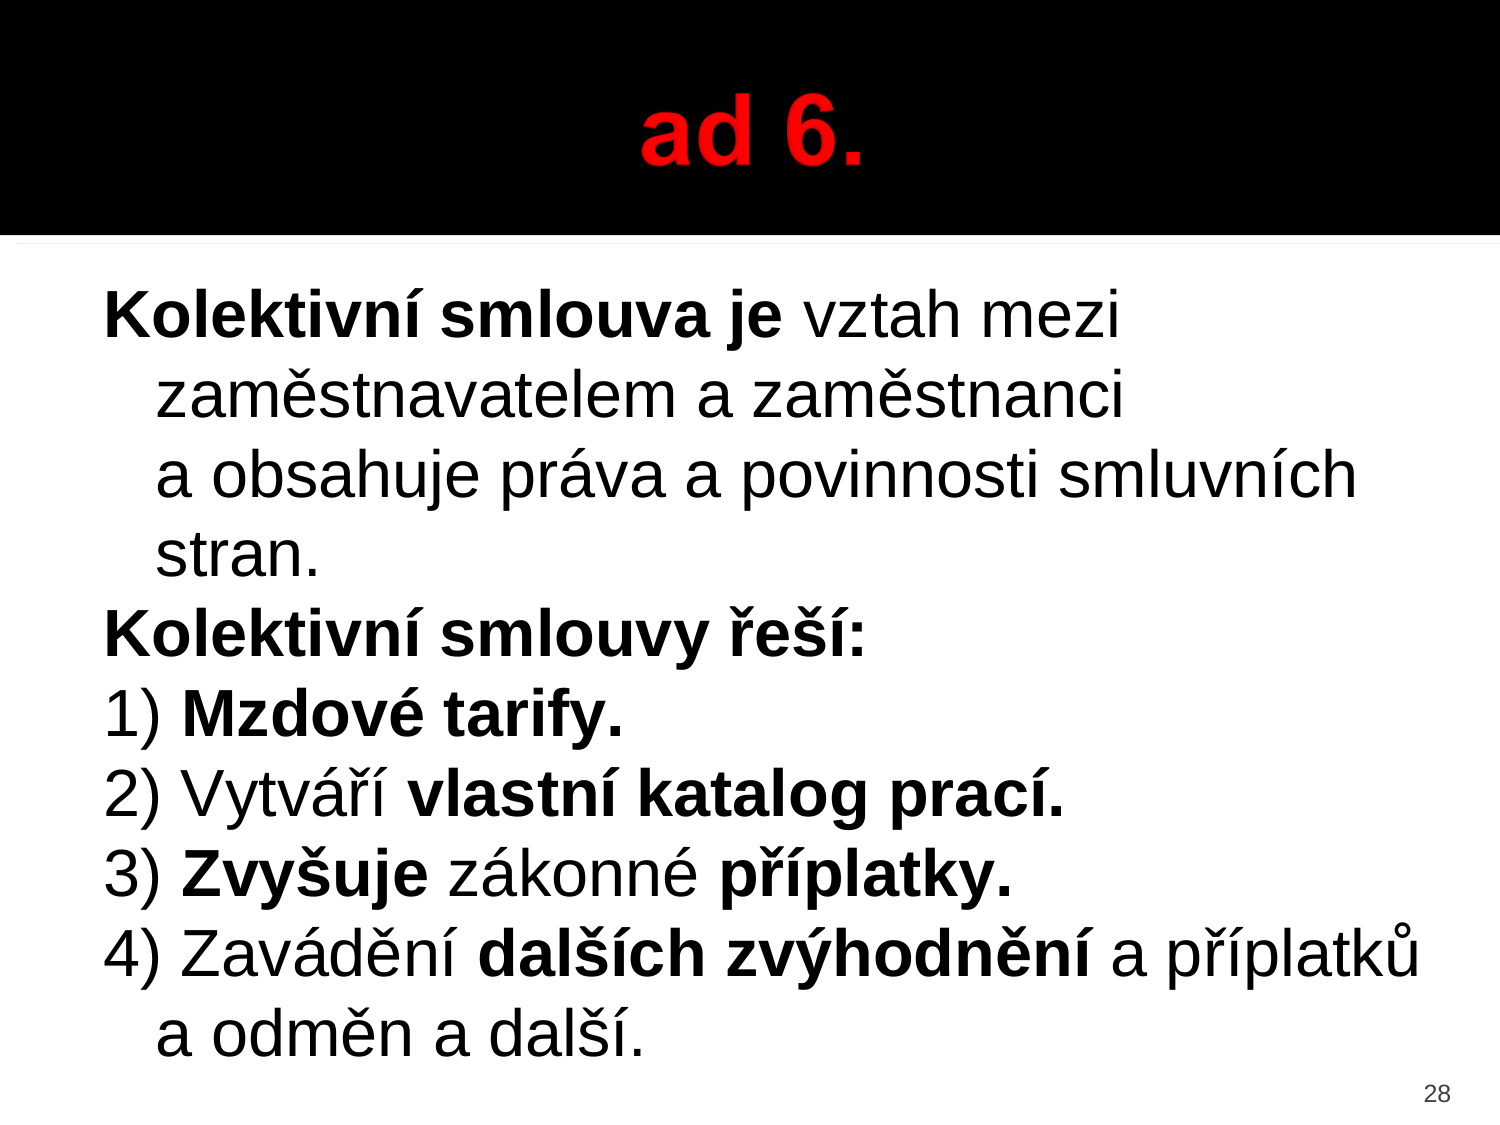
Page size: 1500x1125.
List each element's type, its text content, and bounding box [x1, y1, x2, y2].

list Kolektivní smlouva je vztah mezi zaměstnavatelem a zaměstnanci a obsahuje práva a povinnosti smluvních stran. Kolektivní smlouvy řeší: 1) Mzdové tarify. 2) Vytváří vlastní katalog prací. 3) Zvyšuje zákonné příplatky. 4) Zavádění dalších zvýhodnění a příplatků a odměn a další. [74, 255, 1459, 1125]
text_box [73, 24, 1427, 233]
text_box <číslo> [1345, 1062, 1467, 1108]
